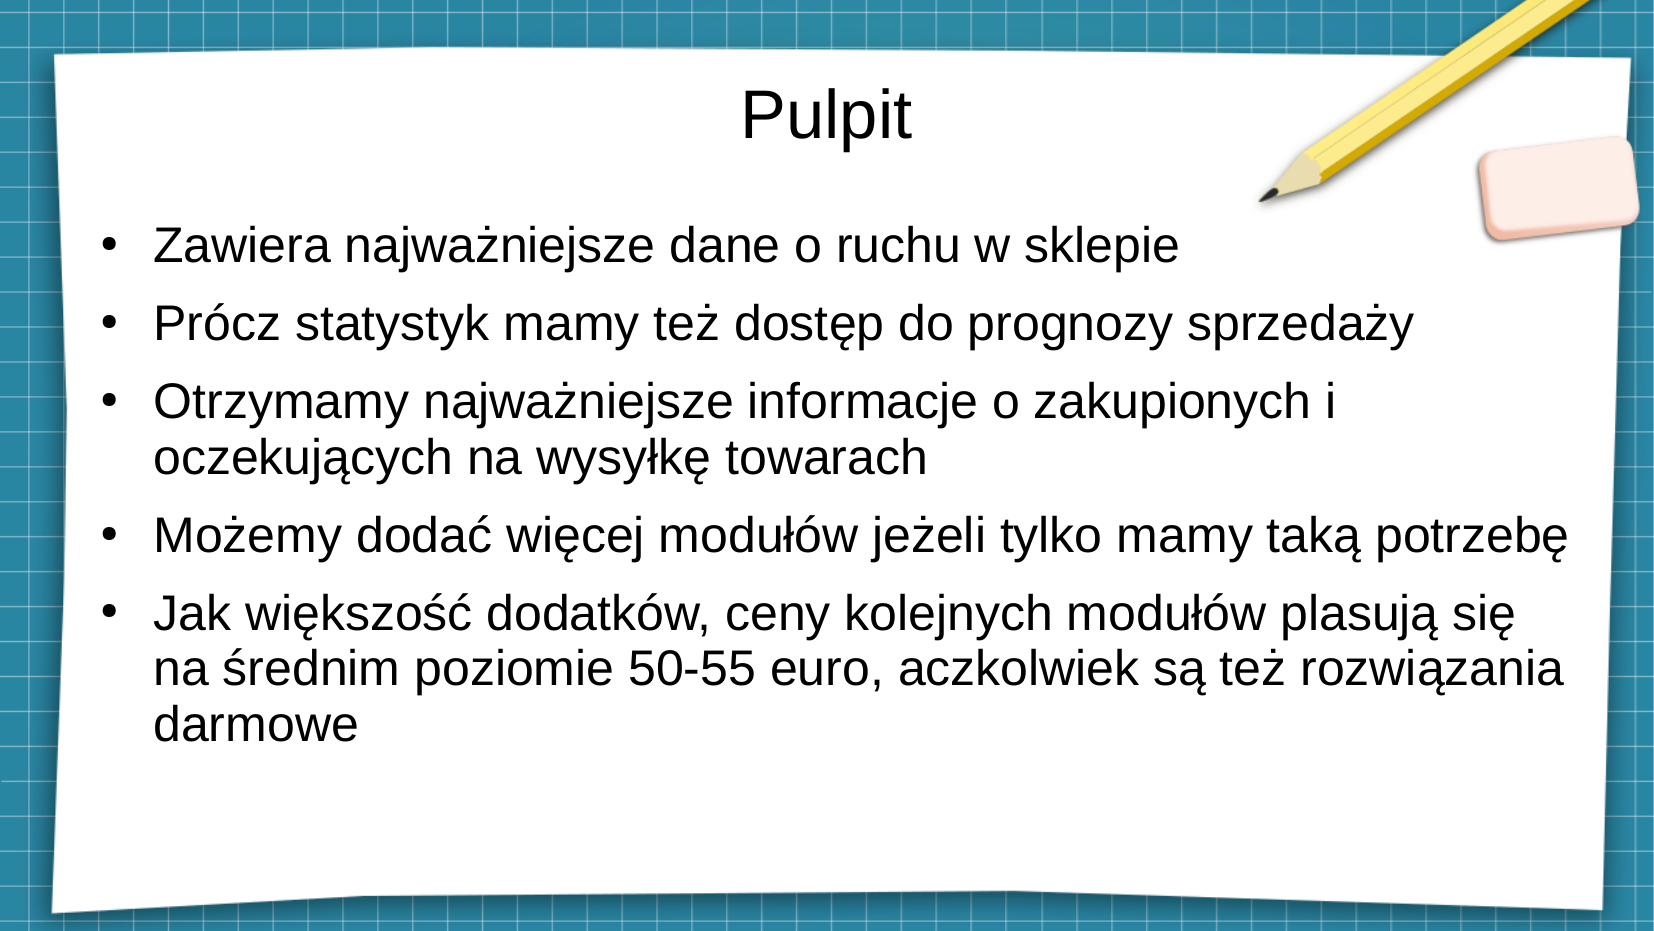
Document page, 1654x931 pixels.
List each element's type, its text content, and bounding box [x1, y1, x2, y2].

title Pulpit [82, 37, 1571, 193]
list Zawiera najważniejsze dane o ruchu w sklepie Prócz statystyk mamy też dostęp do prognozy sprzedaży Otrzymamy najważniejsze informacje o zakupionych i oczekujących na wysyłkę towarach Możemy dodać więcej modułów jeżeli tylko mamy taką potrzebę Jak większość dodatków, ceny kolejnych modułów plasują się na średnim poziomie 50-55 euro, aczkolwiek są też rozwiązania darmowe [82, 217, 1571, 758]
picture [0, 0, 1654, 931]
